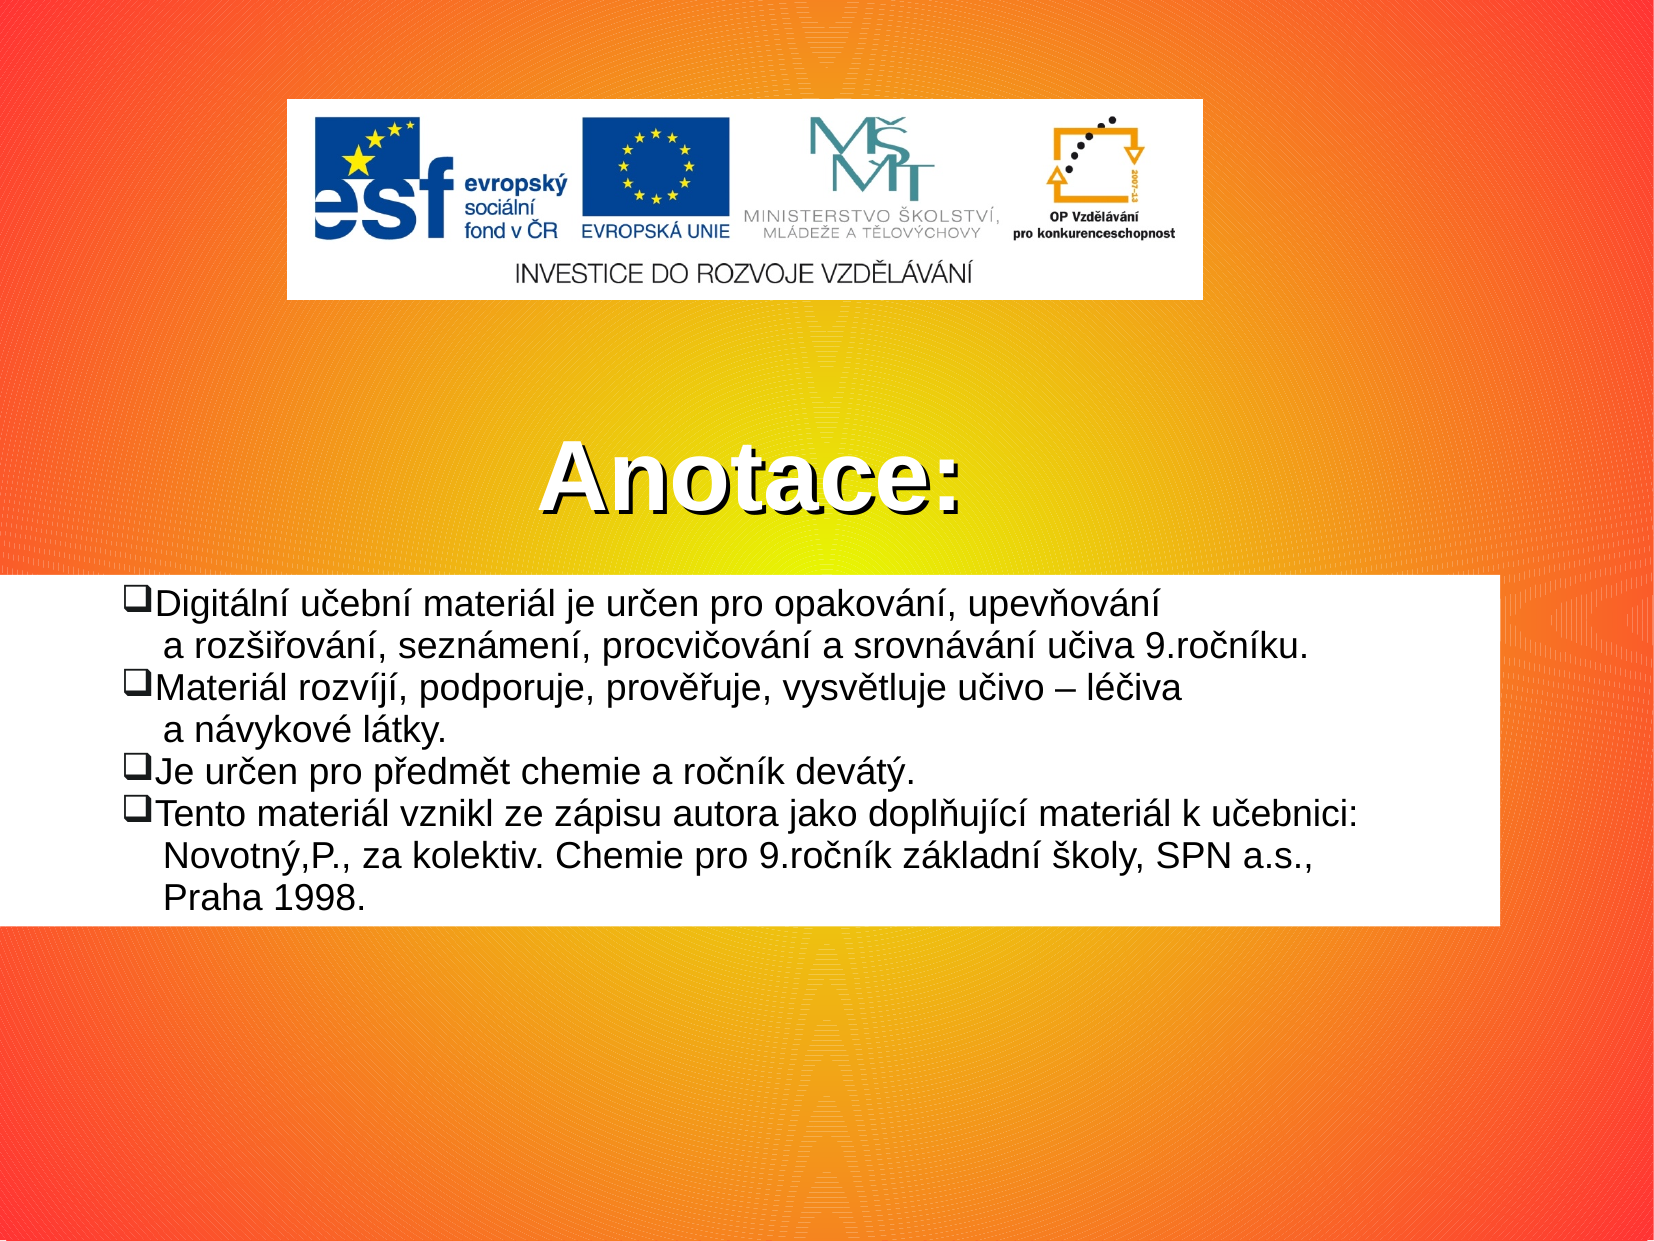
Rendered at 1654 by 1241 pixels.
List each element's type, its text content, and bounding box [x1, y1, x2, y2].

text_box Digitální učební materiál je určen pro opakování, upevňování a rozšiřování, seznámení, procvičování a srovnávání učiva 9.ročníku. Materiál rozvíjí, podporuje, prověřuje, vysvětluje učivo – léčiva a návykové látky. Je určen pro předmět chemie a ročník devátý. Tento materiál vznikl ze zápisu autora jako doplňující materiál k učebnici: Novotný,P., za kolektiv. Chemie pro 9.ročník základní školy, SPN a.s., Praha 1998. [0, 574, 1501, 927]
title Anotace: [112, 349, 1388, 574]
picture [287, 99, 1203, 300]
